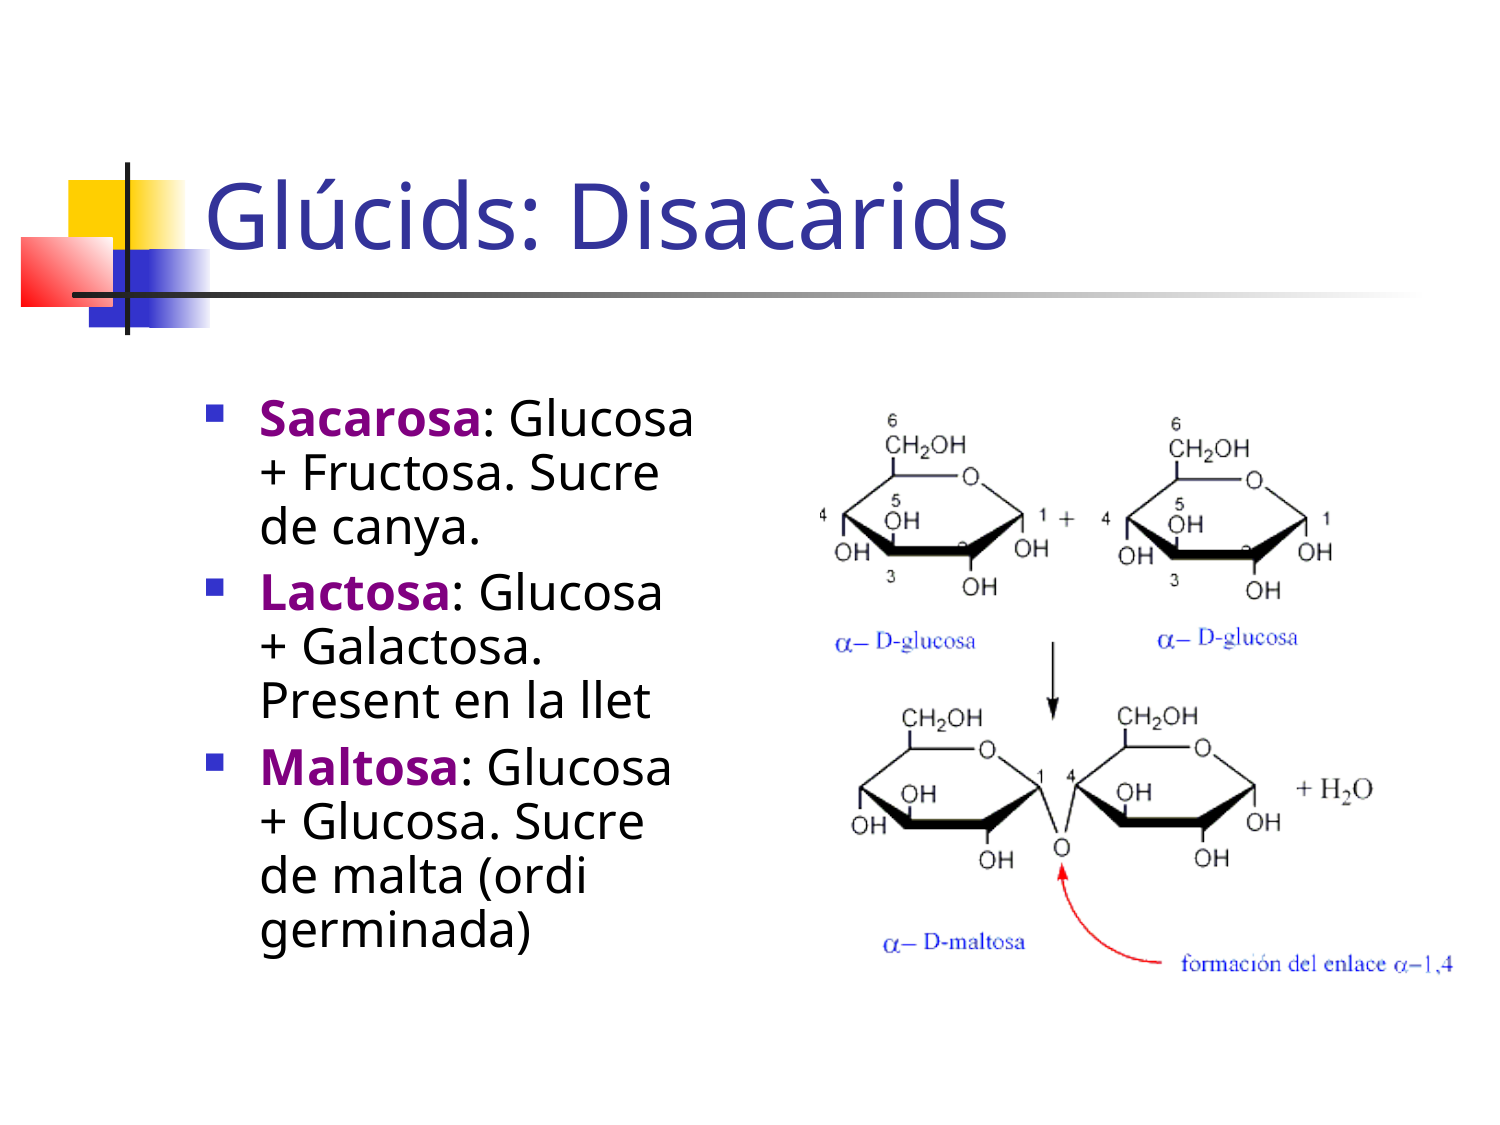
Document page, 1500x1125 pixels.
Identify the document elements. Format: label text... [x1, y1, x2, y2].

list Sacarosa: Glucosa + Fructosa. Sucre de canya. Lactosa: Glucosa + Galactosa. Present en la llet Maltosa: Glucosa + Glucosa. Sucre de malta (ordi germinada) [159, 385, 716, 1061]
title Glúcids: Disacàrids [188, 35, 1468, 276]
picture [820, 408, 1459, 983]
